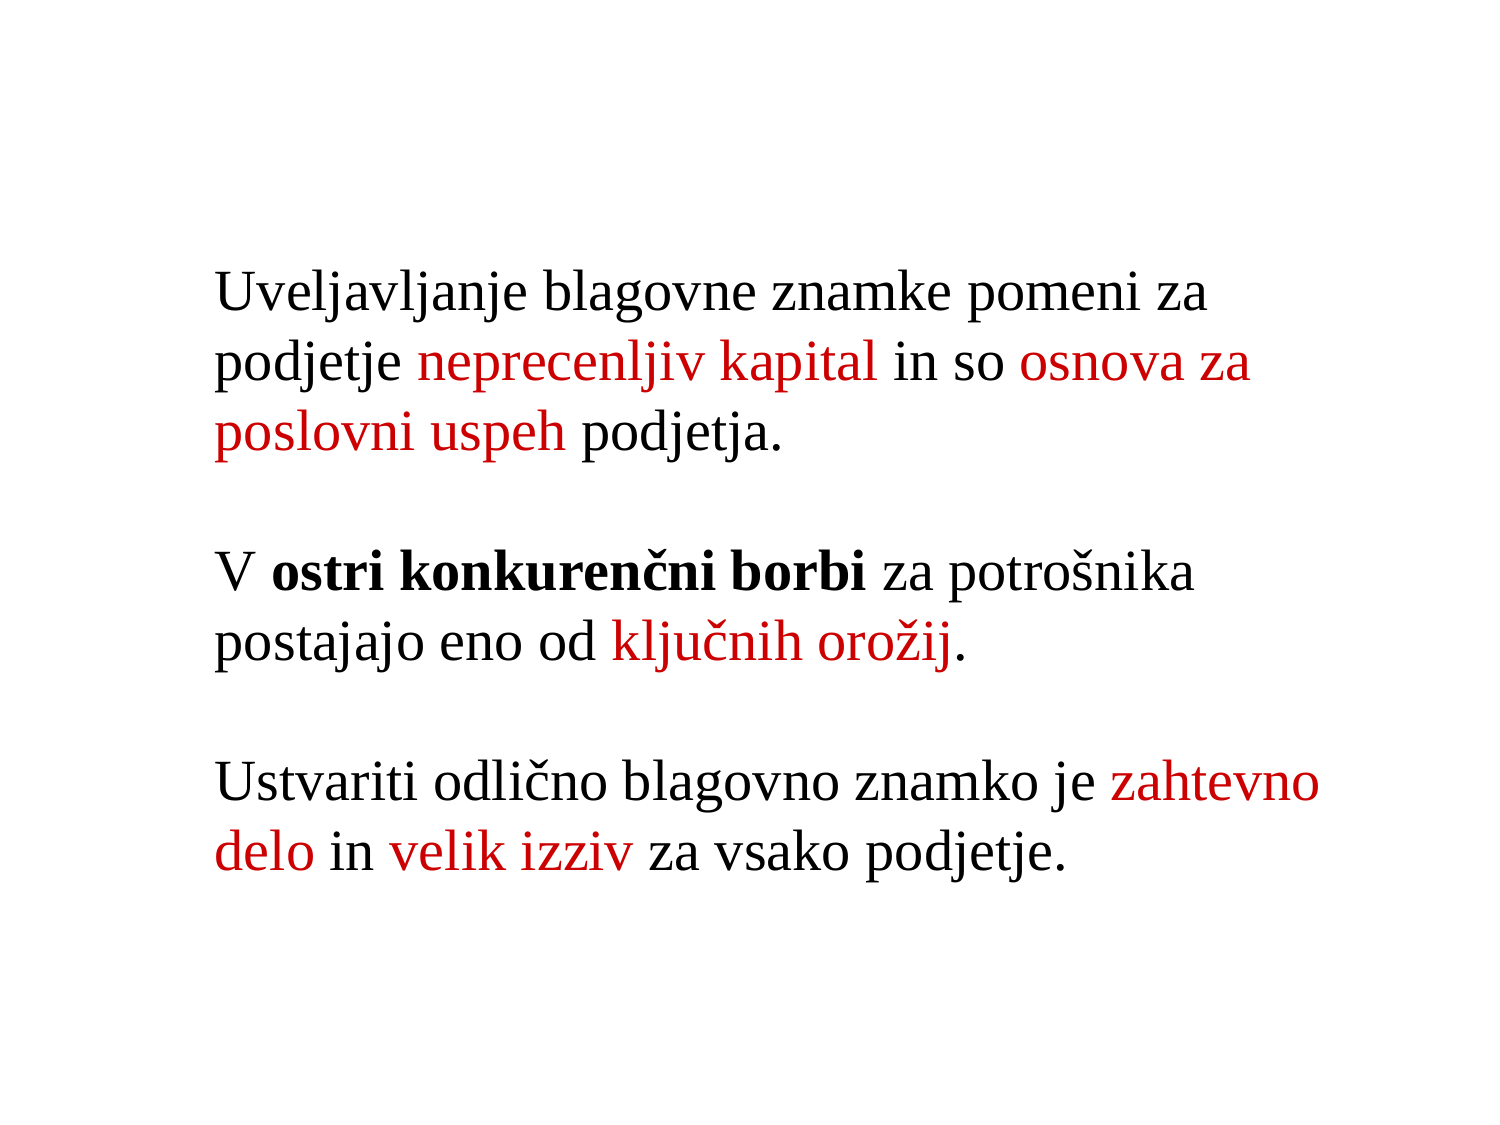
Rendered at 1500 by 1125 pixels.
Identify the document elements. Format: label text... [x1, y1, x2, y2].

text_box Uveljavljanje blagovne znamke pomeni za podjetje neprecenljiv kapital in so osnova za poslovni uspeh podjetja. V ostri konkurenčni borbi za potrošnika postajajo eno od ključnih orožij. Ustvariti odlično blagovno znamko je zahtevno delo in velik izziv za vsako podjetje. [200, 174, 1401, 891]
